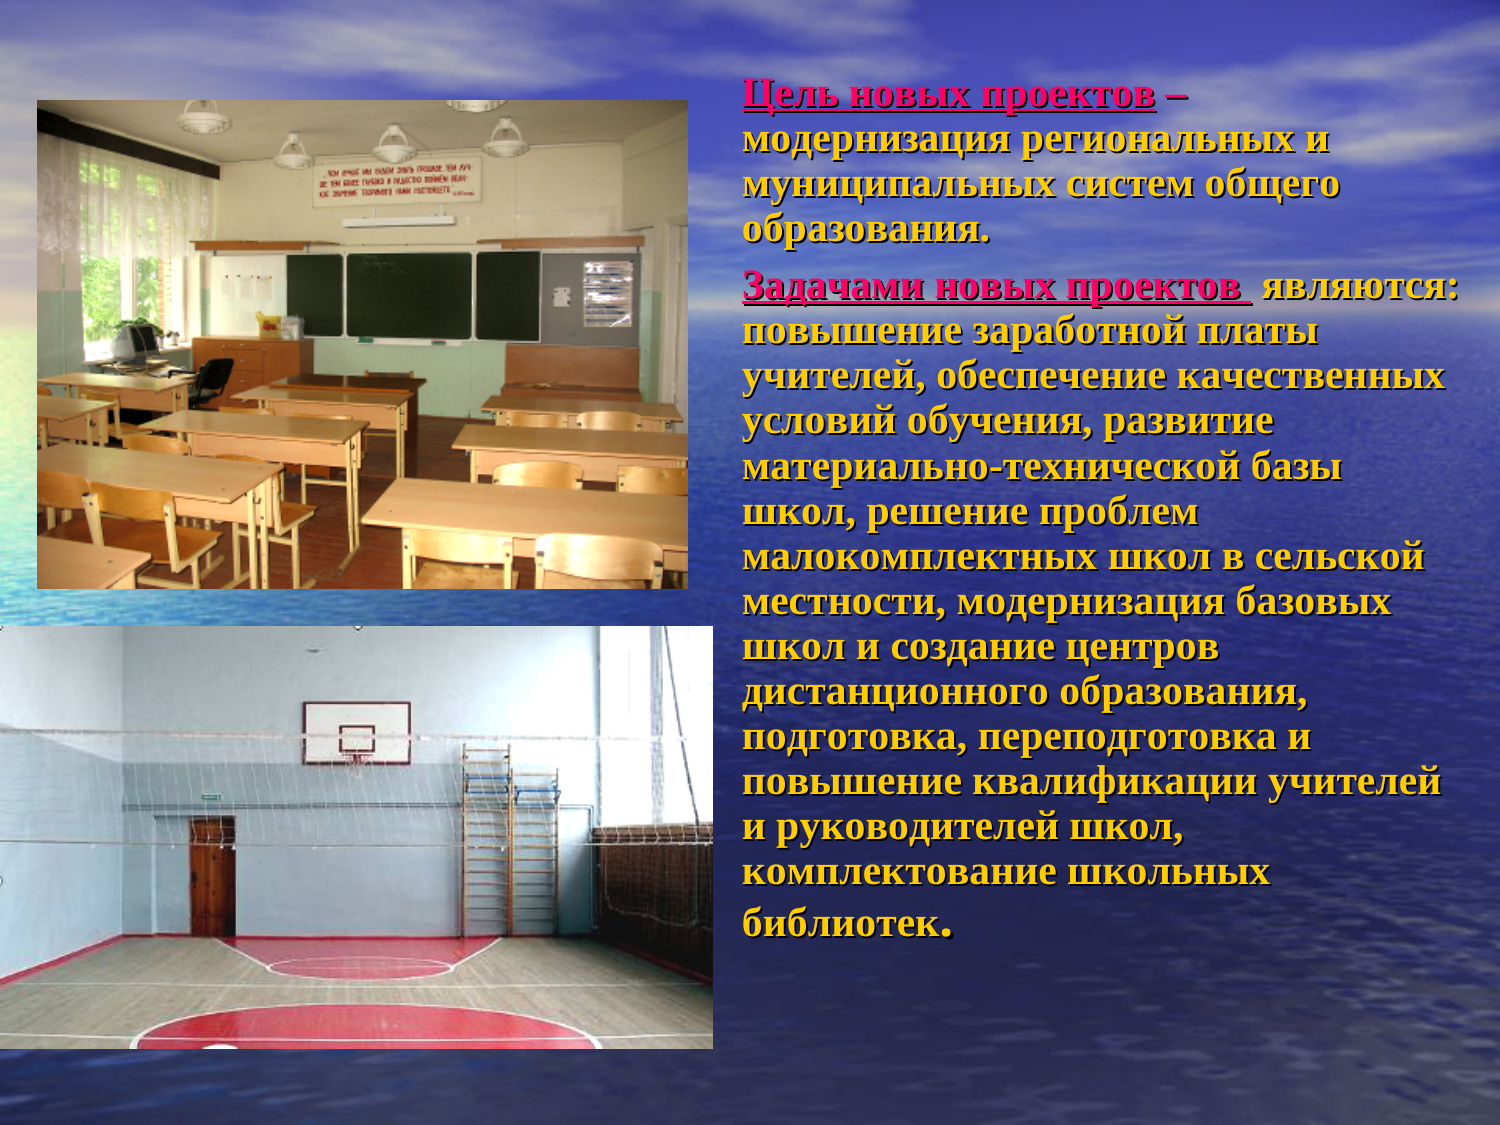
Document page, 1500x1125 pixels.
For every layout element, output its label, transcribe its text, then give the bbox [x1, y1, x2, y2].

list Цель новых проектов – модернизация региональных и муниципальных систем общего образования. Задачами новых проектов являются: повышение заработной платы учителей, обеспечение качественных условий обучения, развитие материально-технической базы школ, решение проблем малокомплектных школ в сельской местности, модернизация базовых школ и создание центров дистанционного образования, подготовка, переподготовка и повышение квалификации учителей и руководителей школ, комплектование школьных библиотек. [712, 62, 1476, 1063]
picture [0, 0, 1500, 1125]
